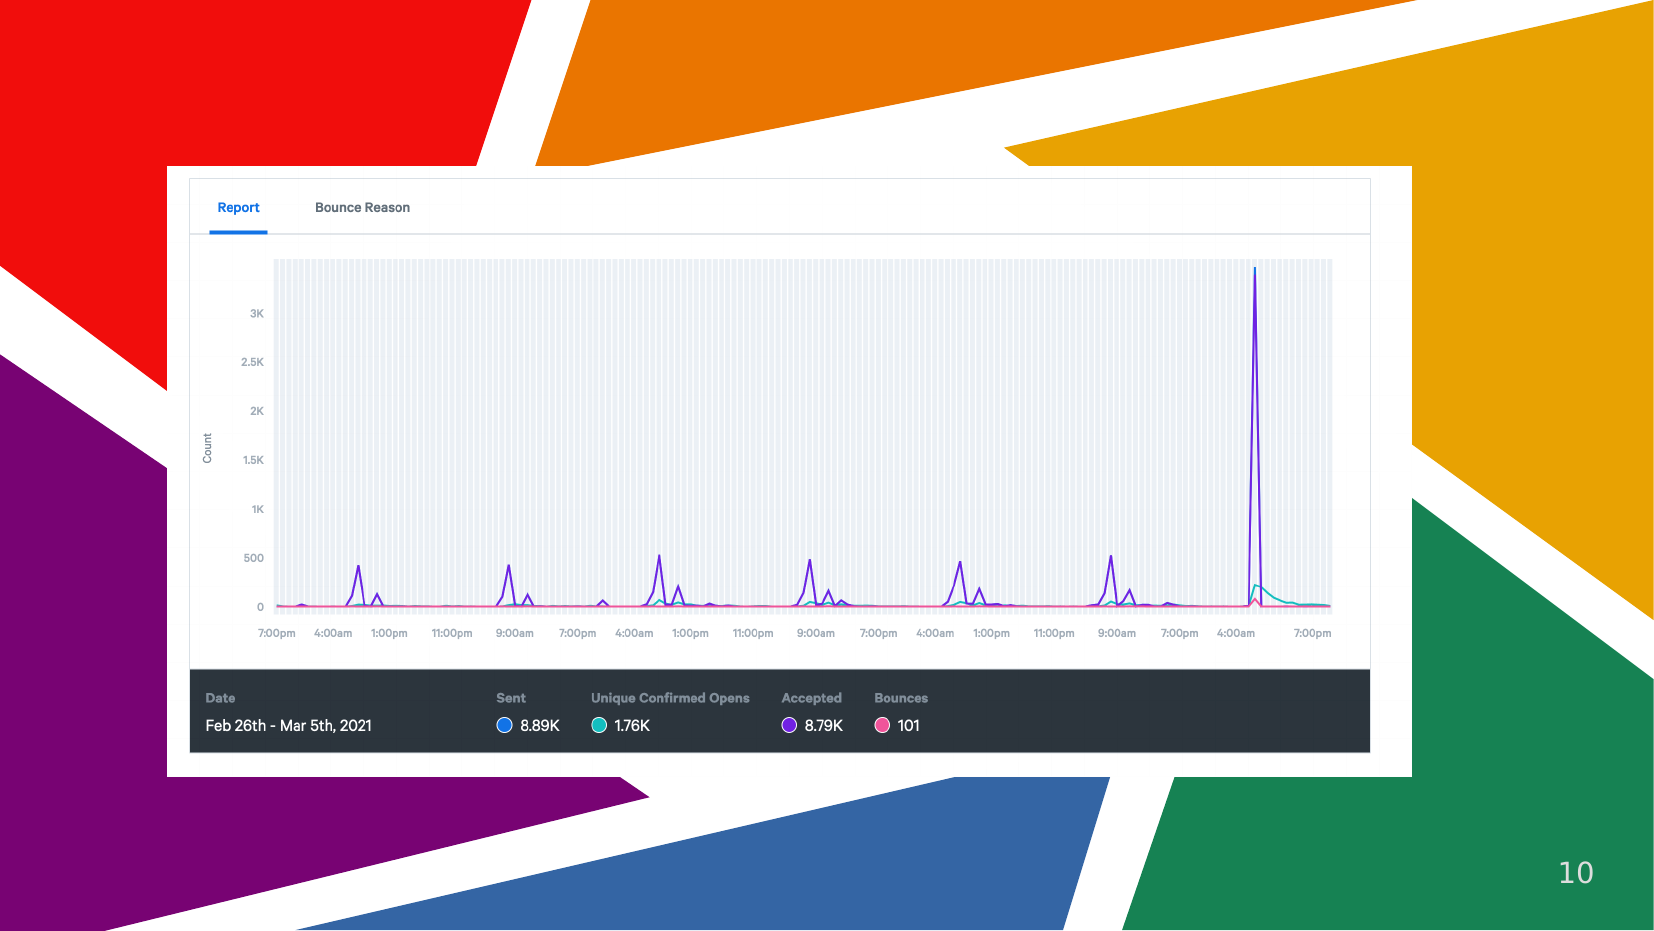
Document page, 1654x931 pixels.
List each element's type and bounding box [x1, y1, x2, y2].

picture [167, 166, 1412, 777]
